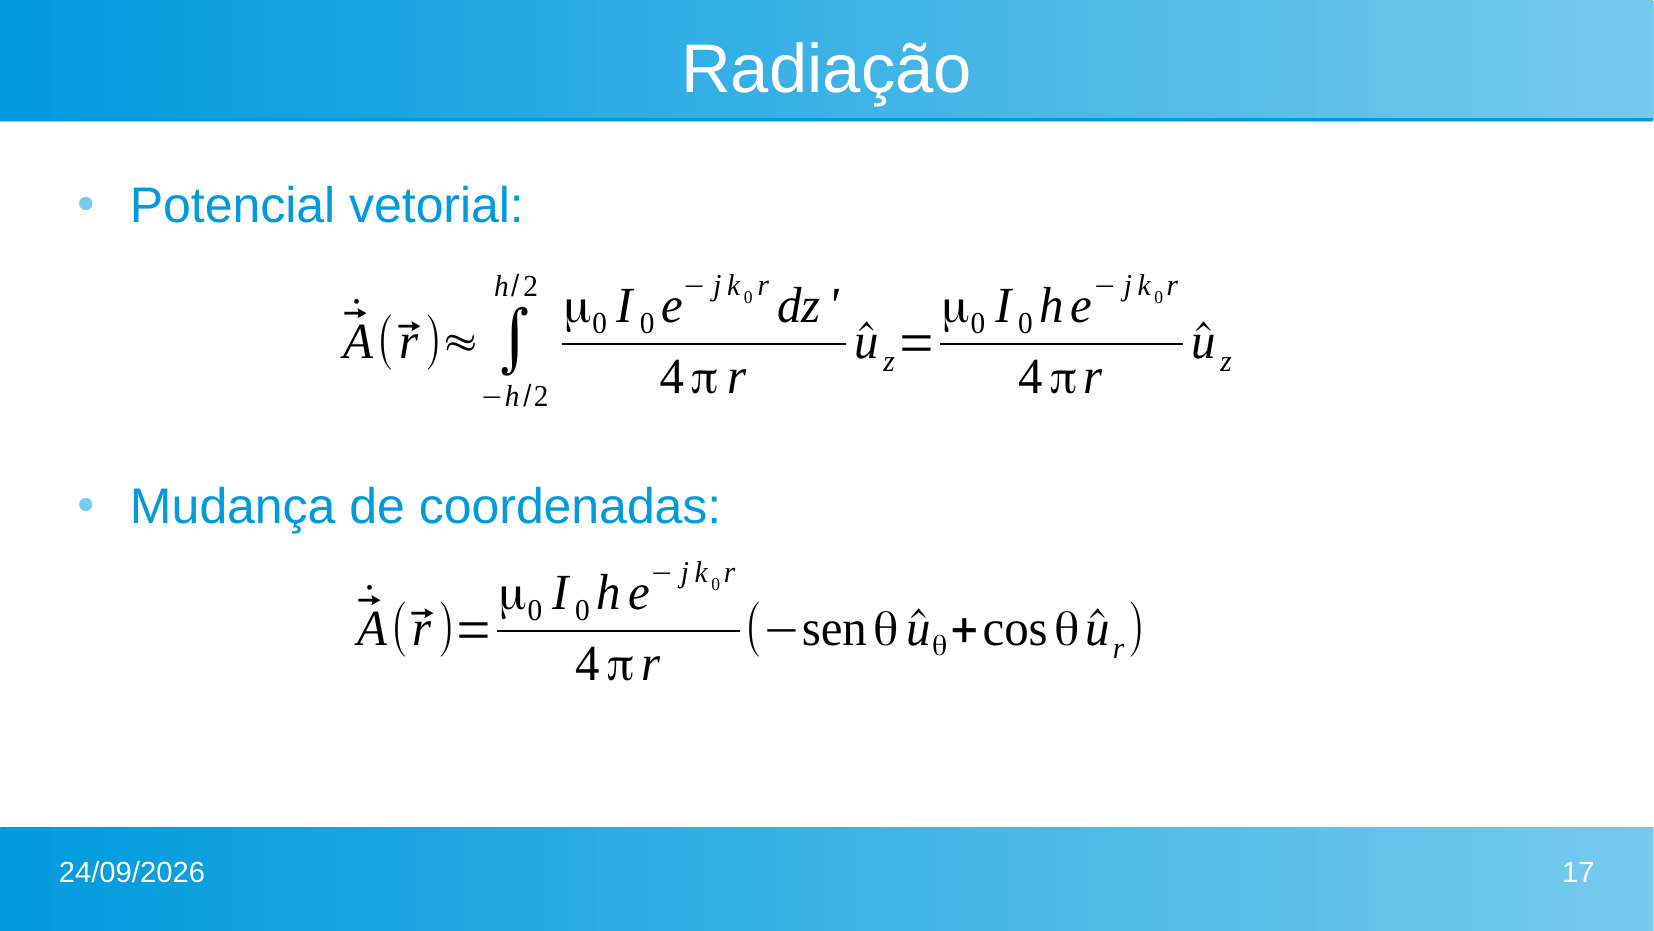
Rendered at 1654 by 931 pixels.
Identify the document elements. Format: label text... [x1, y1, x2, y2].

chart [333, 268, 1240, 414]
list Potencial vetorial: Mudança de coordenadas: [59, 177, 1595, 335]
chart [346, 555, 1151, 691]
title Radiação [59, 29, 1595, 108]
